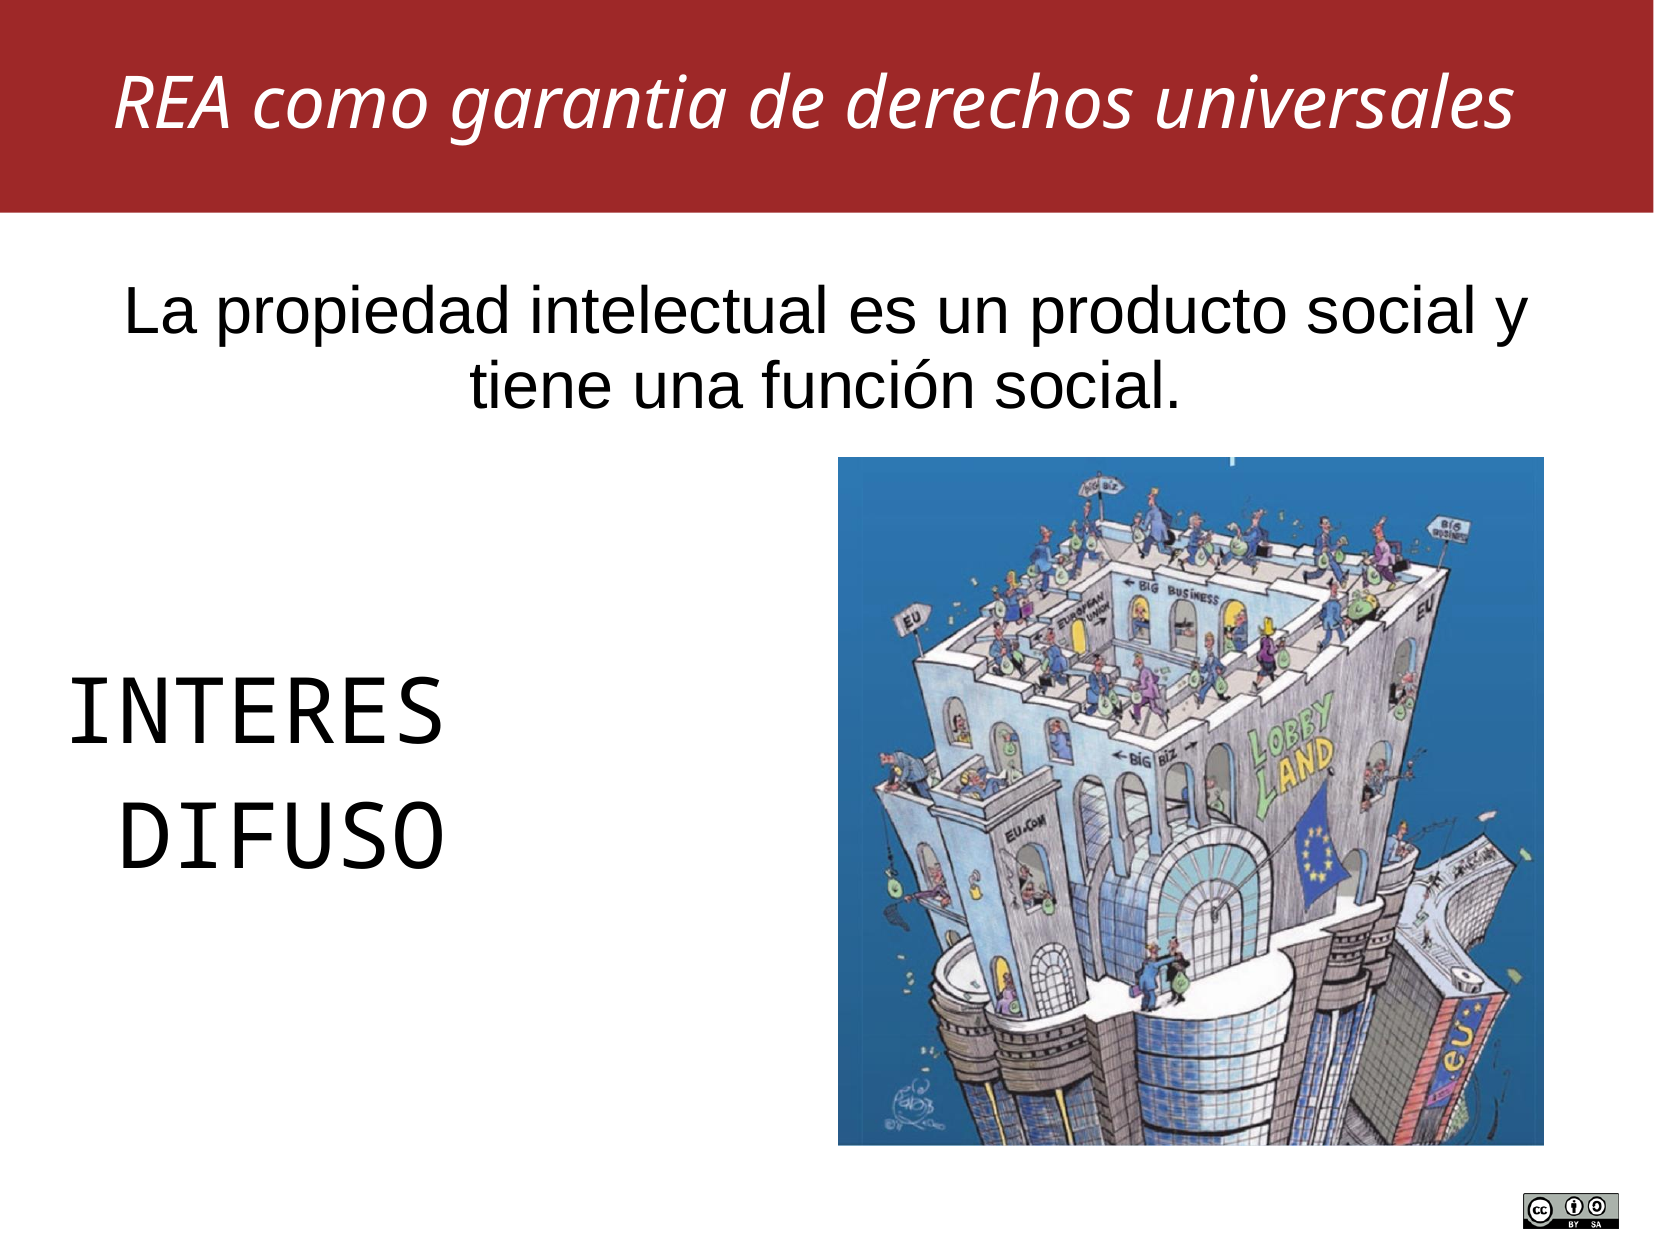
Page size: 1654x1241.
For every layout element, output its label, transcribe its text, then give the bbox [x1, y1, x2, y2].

list La propiedad intelectual es un producto social y tiene una función social. [82, 272, 1571, 993]
text_box INTERES DIFUSO [47, 637, 745, 1094]
picture [1523, 1193, 1619, 1229]
text_box REA como garantia de derechos universales [0, 0, 1654, 213]
picture [838, 457, 1544, 1146]
